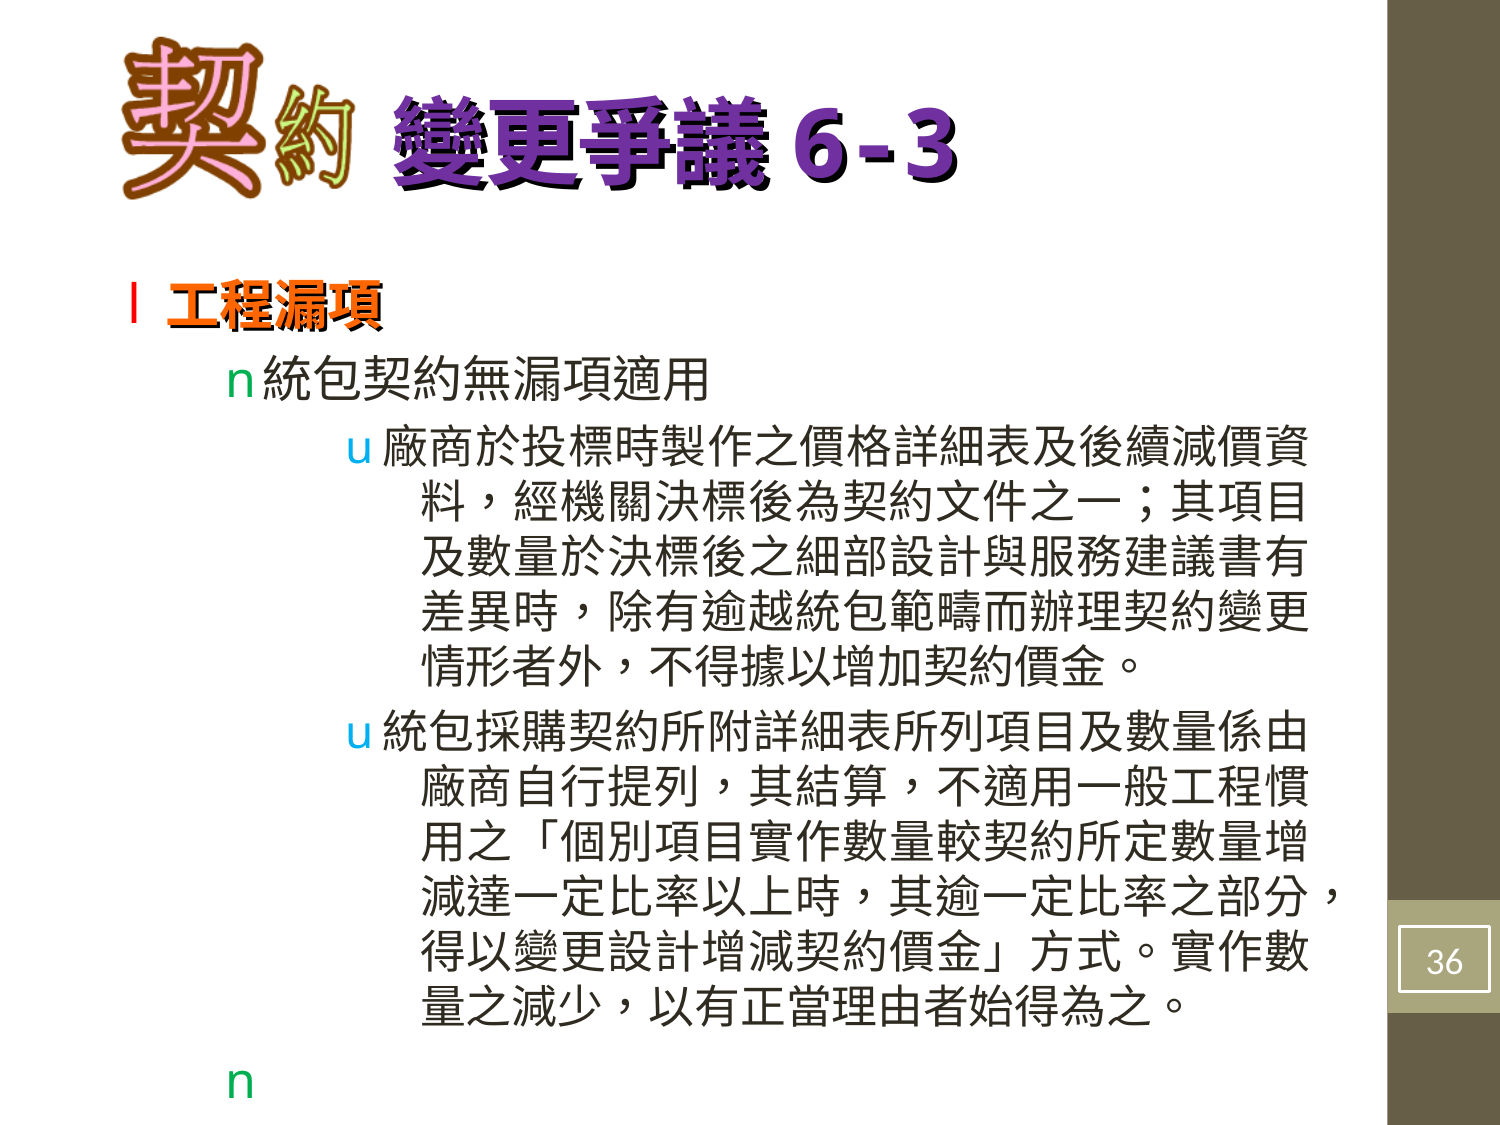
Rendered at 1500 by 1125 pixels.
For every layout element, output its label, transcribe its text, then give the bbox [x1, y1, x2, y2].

list 工程漏項 統包契約無漏項適用 廠商於投標時製作之價格詳細表及後續減價資料，經機關決標後為契約文件之一；其項目及數量於決標後之細部設計與服務建議書有差異時，除有逾越統包範疇而辦理契約變更情形者外，不得據以增加契約價金。 統包採購契約所附詳細表所列項目及數量係由廠商自行提列，其結算，不適用一般工程慣用之「個別項目實作數量較契約所定數量增減達一定比率以上時，其逾一定比率之部分，得以變更設計增減契約價金」方式。實作數量之減少，以有正當理由者始得為之。 [75, 262, 1326, 1051]
title 變更爭議6-3 [75, 45, 1326, 233]
picture [100, 29, 368, 205]
text_box 36 [1399, 926, 1490, 992]
